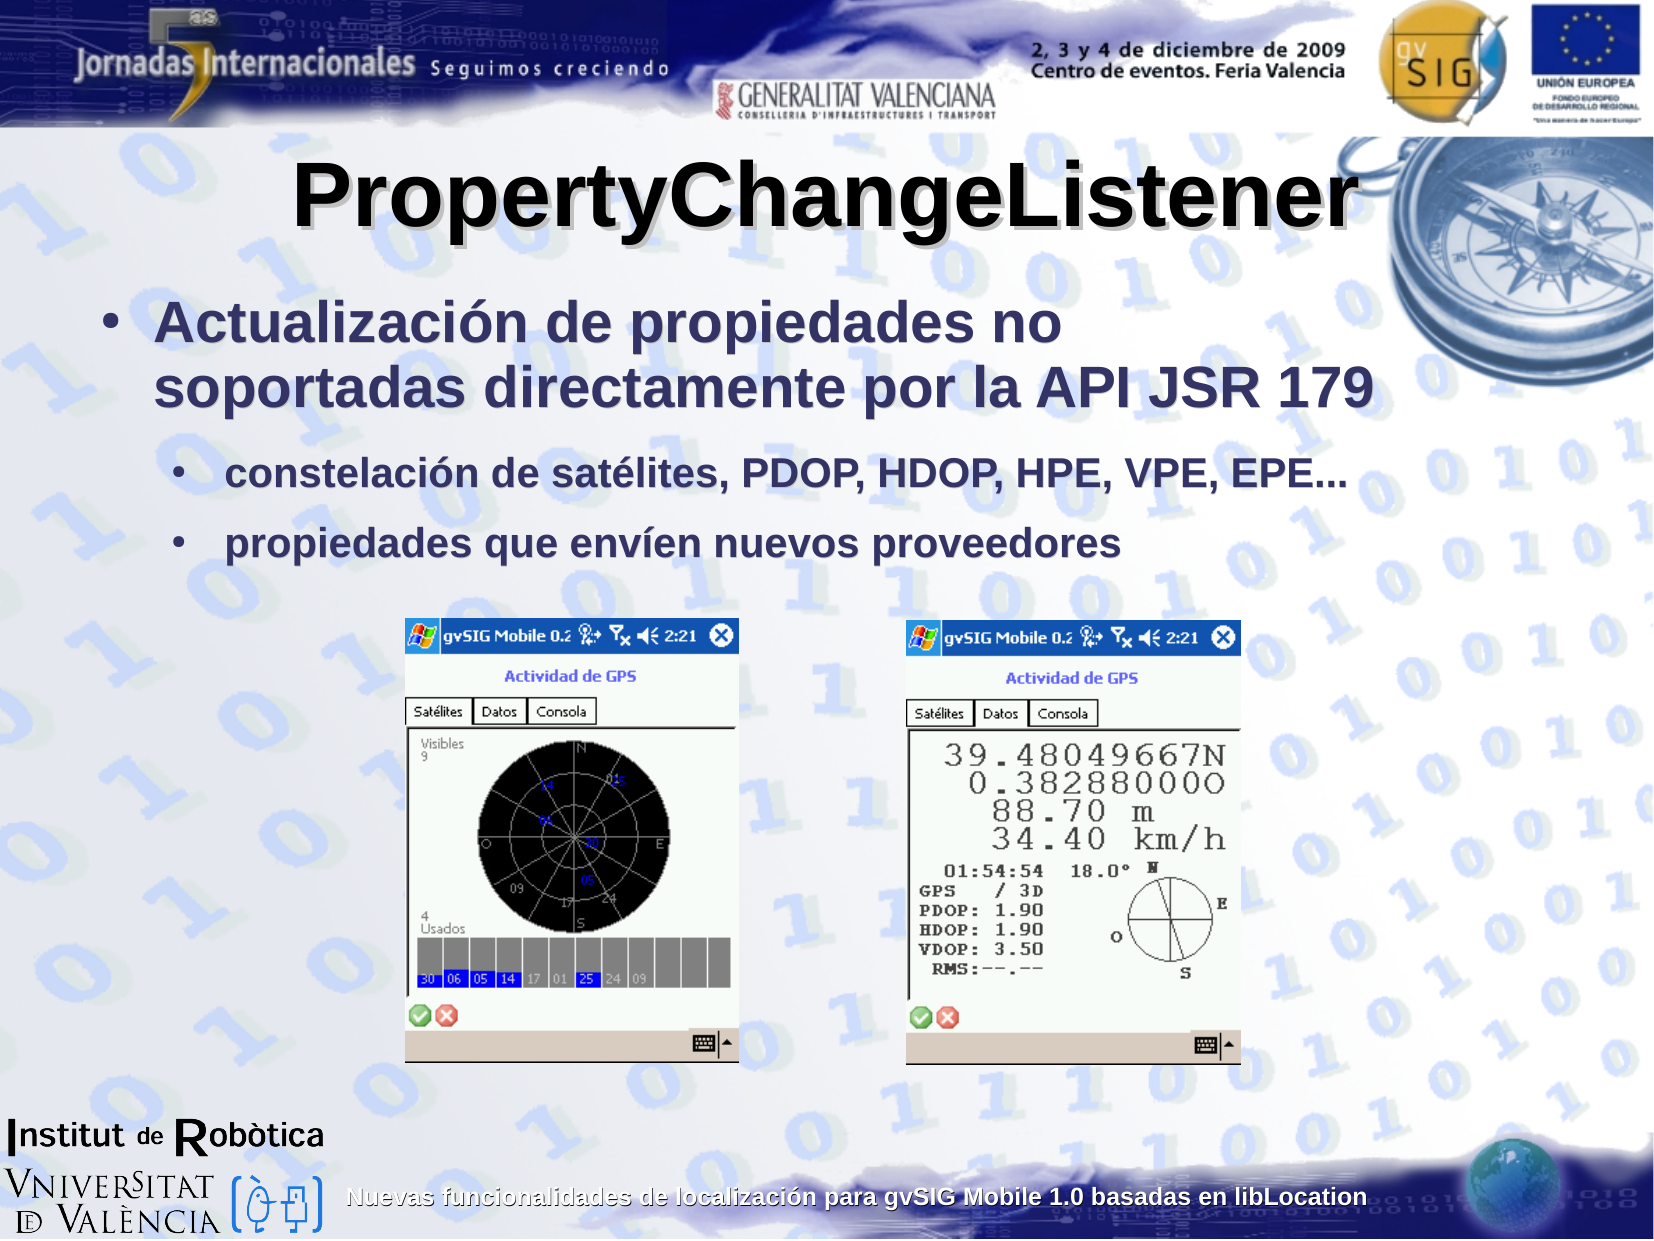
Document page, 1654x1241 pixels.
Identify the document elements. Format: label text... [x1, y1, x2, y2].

title PropertyChangeListener [82, 90, 1571, 290]
list Actualización de propiedades no soportadas directamente por la API JSR 179 constelación de satélites, PDOP, HDOP, HPE, VPE, EPE... propiedades que envíen nuevos proveedores [82, 290, 1571, 1109]
picture [0, 0, 1654, 1239]
